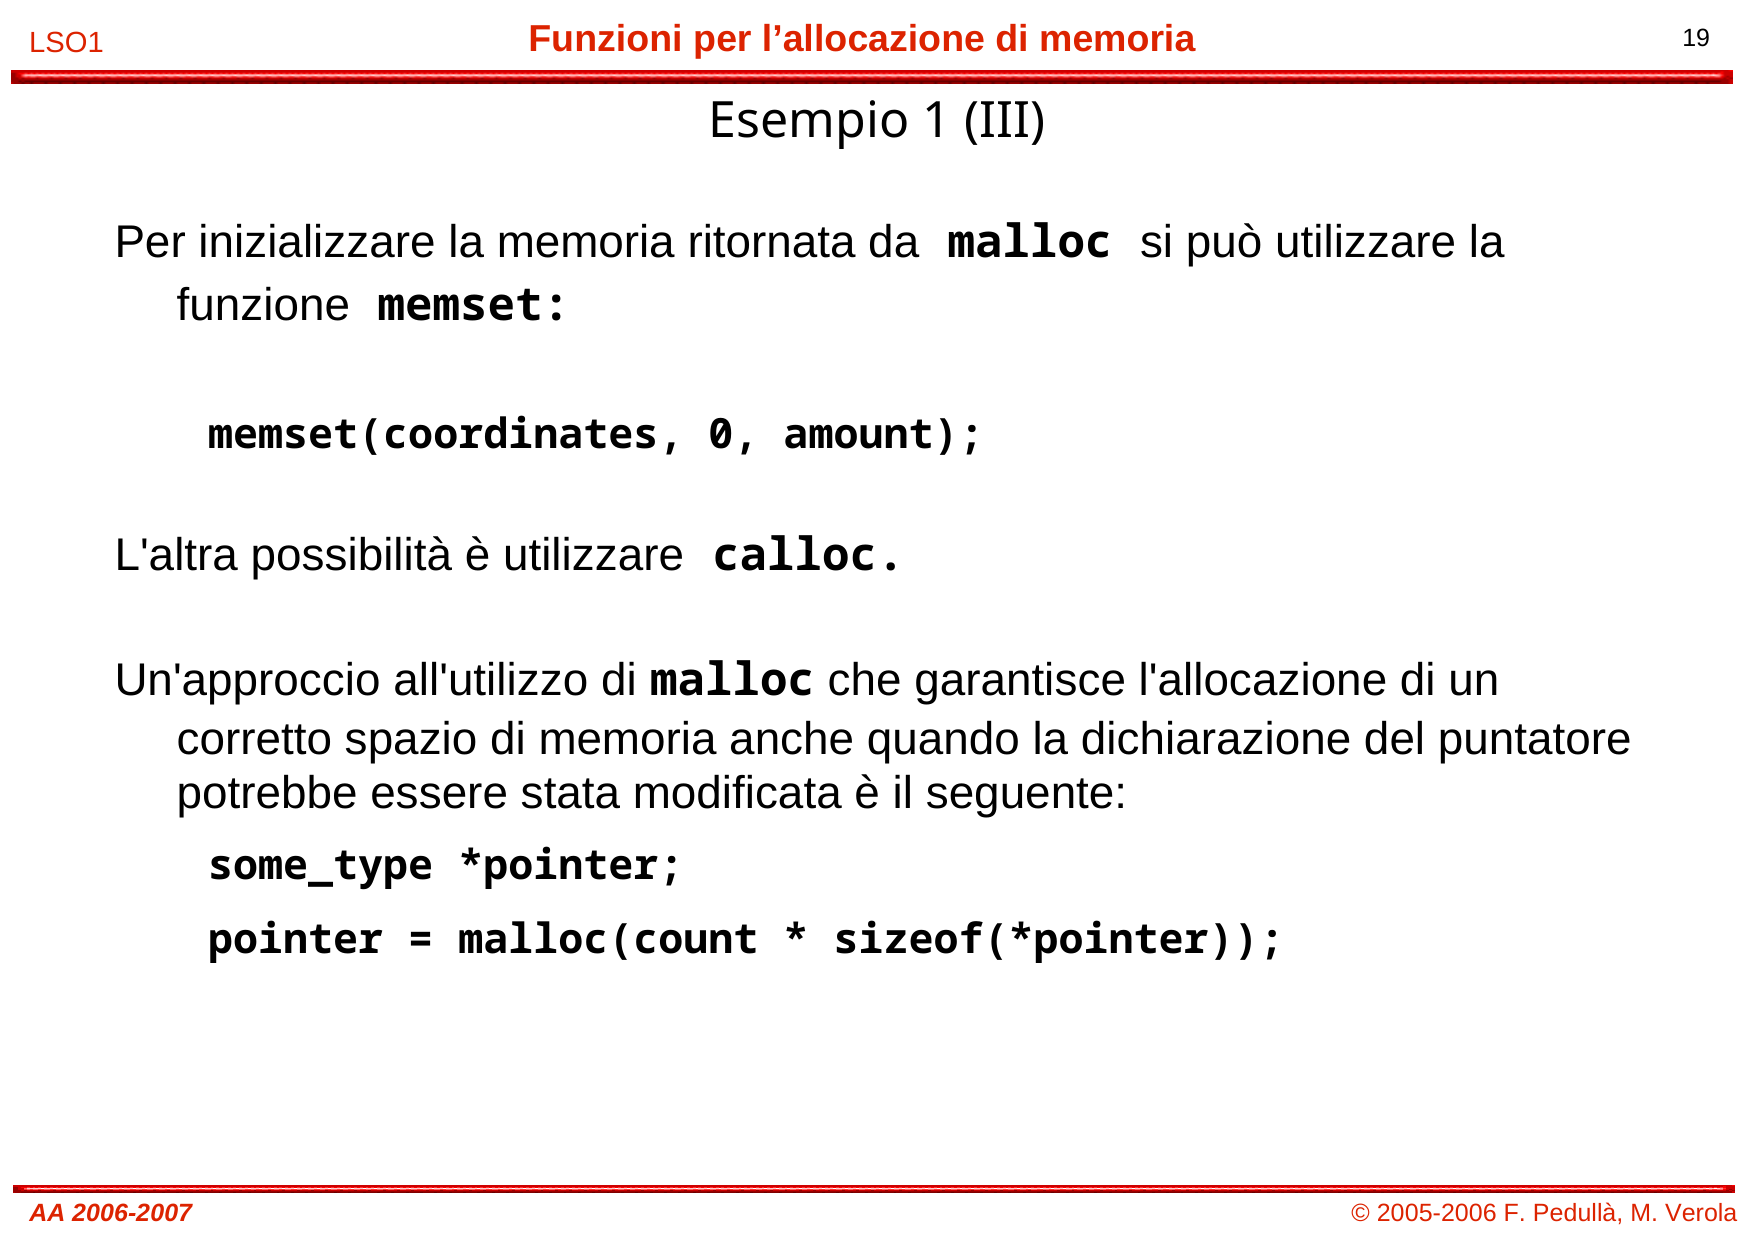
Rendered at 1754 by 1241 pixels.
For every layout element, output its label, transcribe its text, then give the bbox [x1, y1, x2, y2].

picture [13, 1185, 1735, 1193]
title Esempio 1 (III) [412, 72, 1342, 168]
list Per inizializzare la memoria ritornata da malloc si può utilizzare la funzione memset: memset(coordinates, 0, amount); L'altra possibilità è utilizzare calloc. Un'approccio all'utilizzo di malloc che garantisce l'allocazione di un corretto spazio di memoria anche quando la dichiarazione del puntatore potrebbe essere stata modificata è il seguente: some_type *pointer; pointer = malloc(count * sizeof(*pointer)); [99, 200, 1680, 1095]
picture [11, 70, 1733, 84]
